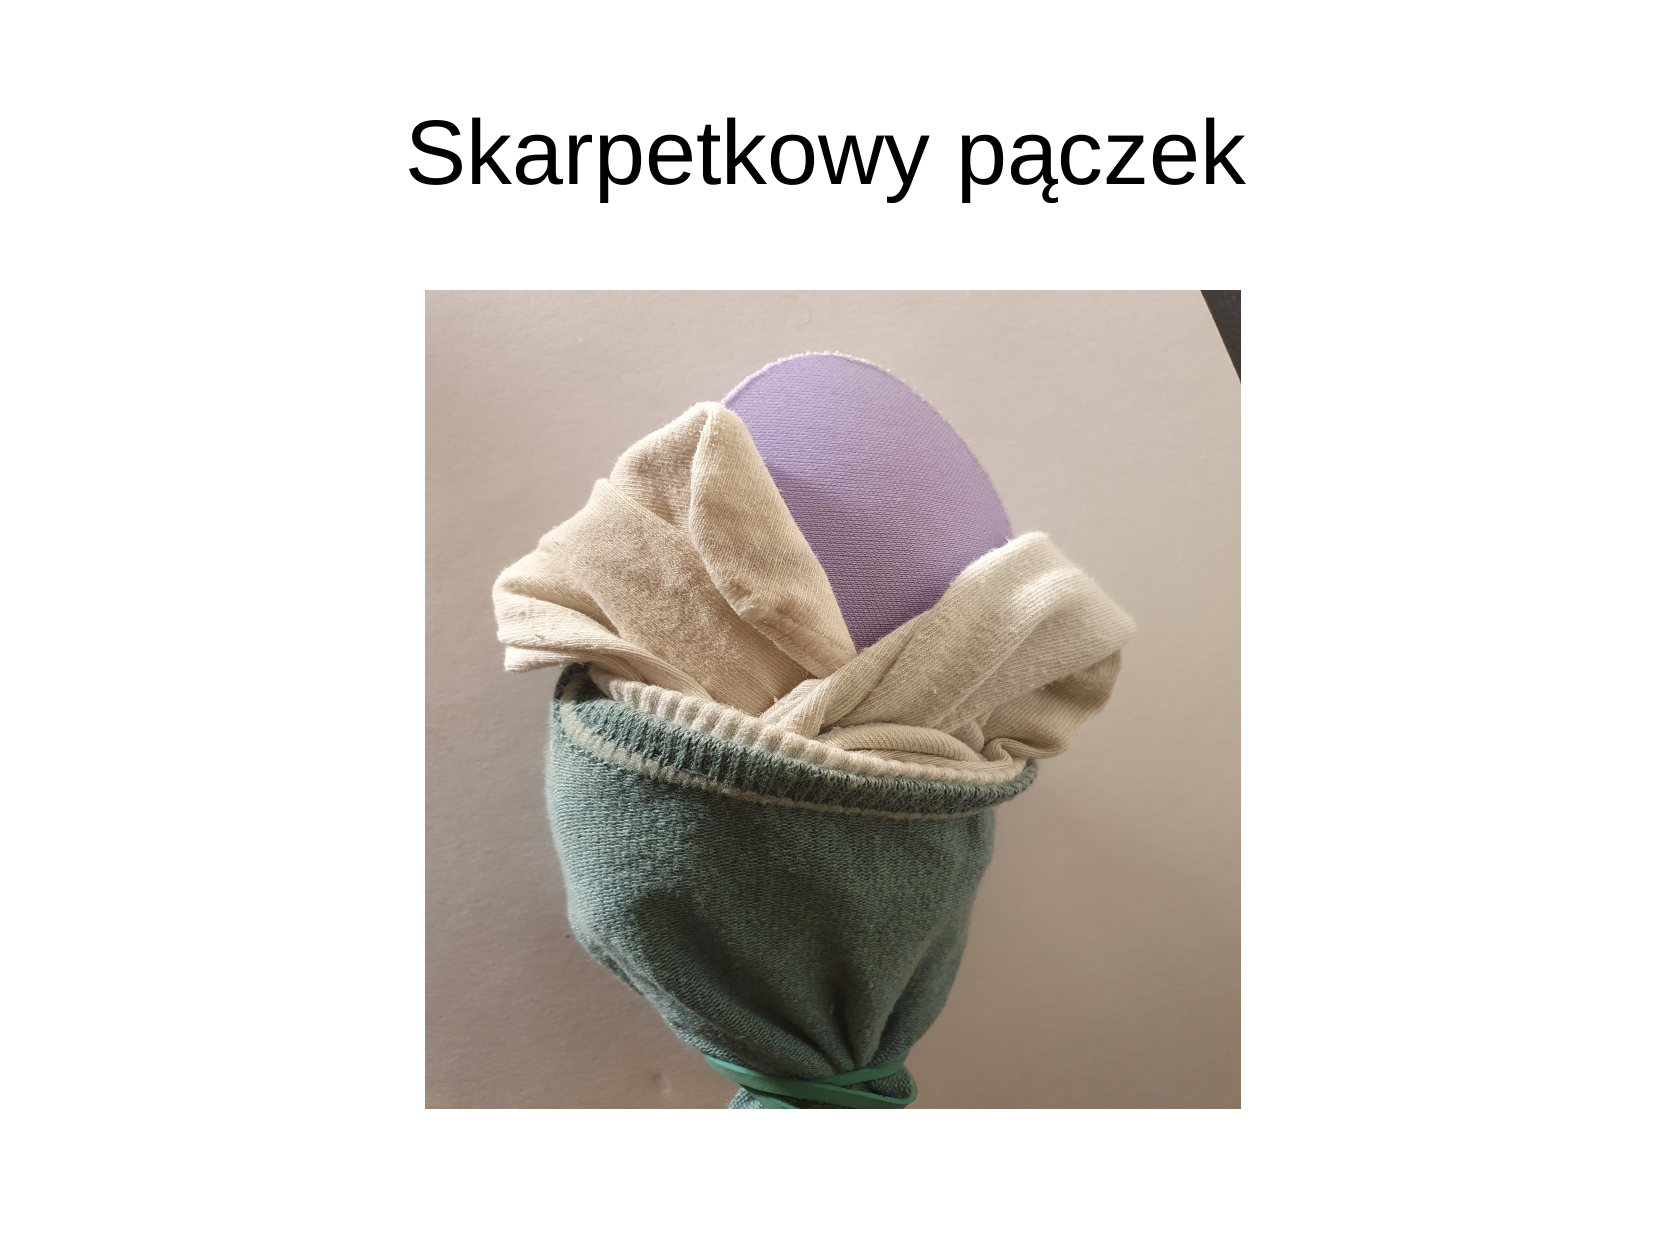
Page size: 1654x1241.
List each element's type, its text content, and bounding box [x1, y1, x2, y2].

picture [425, 290, 1241, 1109]
title Skarpetkowy pączek [82, 49, 1571, 257]
